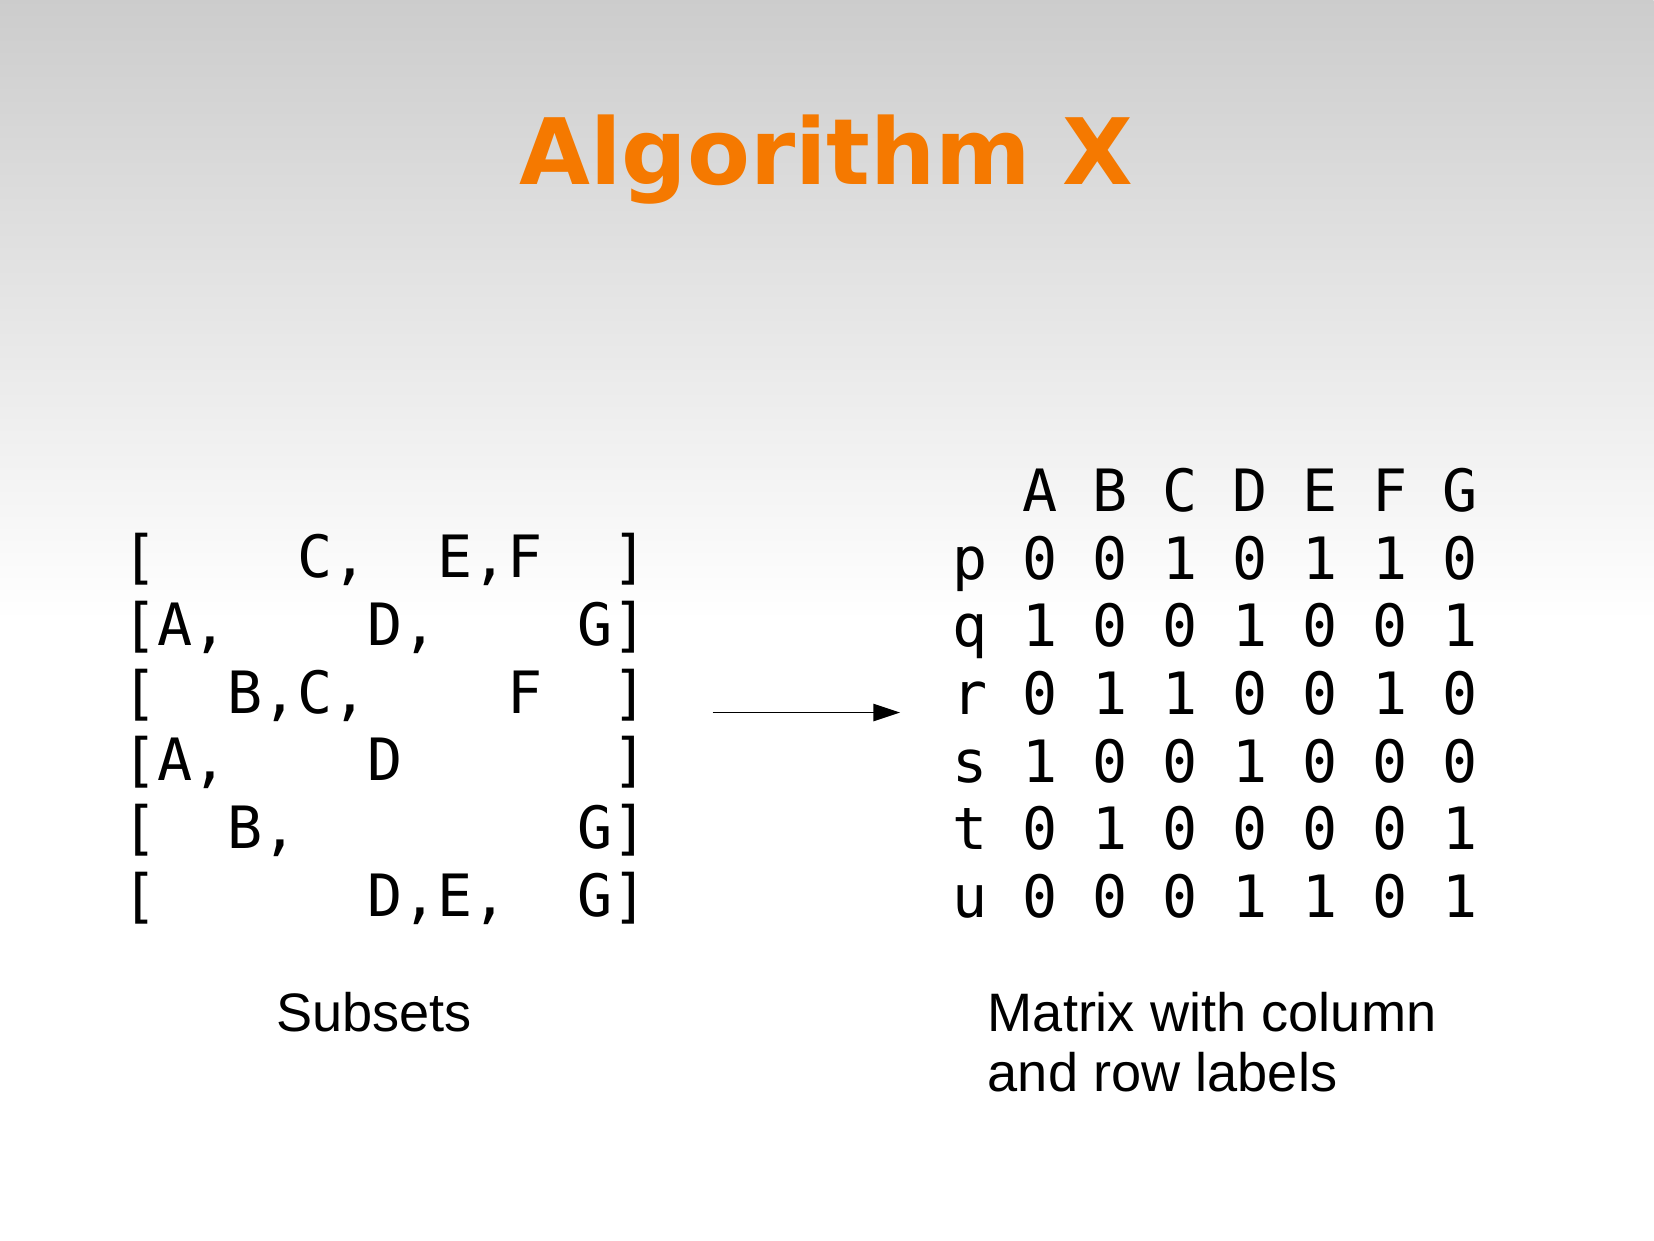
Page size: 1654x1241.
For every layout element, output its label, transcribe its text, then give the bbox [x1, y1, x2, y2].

text_box Subsets [261, 975, 488, 1051]
text_box Matrix with column and row labels [972, 975, 1461, 1111]
text_box A B C D E F G p 0 0 1 0 1 1 0 q 1 0 0 1 0 0 1 r 0 1 1 0 0 1 0 s 1 0 0 1 0 0 0 t 0 1 0 0 0 0 1 u 0 0 0 1 1 0 1 [937, 450, 1576, 939]
title Algorithm X [82, 56, 1571, 250]
text_box [ C, E,F ] [A, D, G] [ B,C, F ] [A, D ] [ B, G] [ D,E, G] [107, 516, 713, 938]
